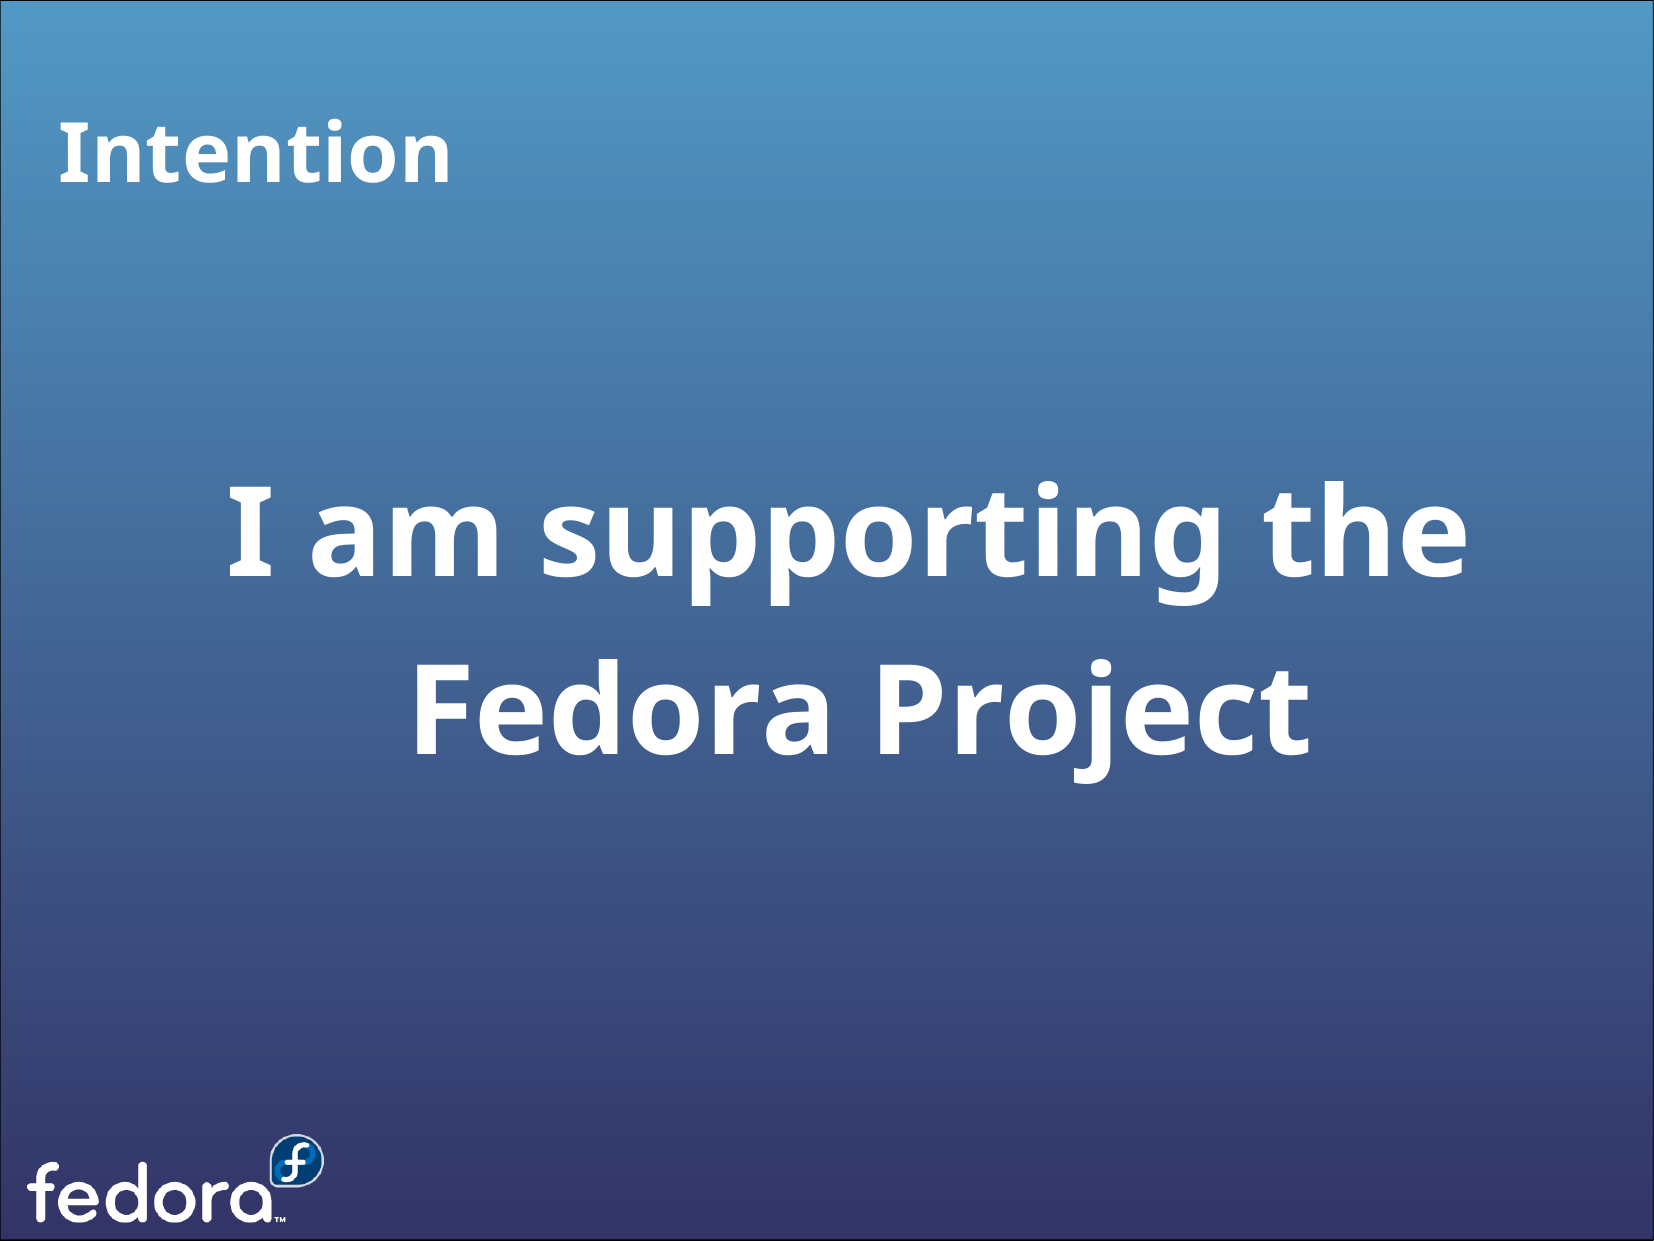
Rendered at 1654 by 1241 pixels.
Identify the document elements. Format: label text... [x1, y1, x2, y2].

picture [26, 1133, 325, 1223]
list I am supporting the Fedora Project [59, 236, 1624, 1063]
title Intention [59, 88, 1624, 207]
